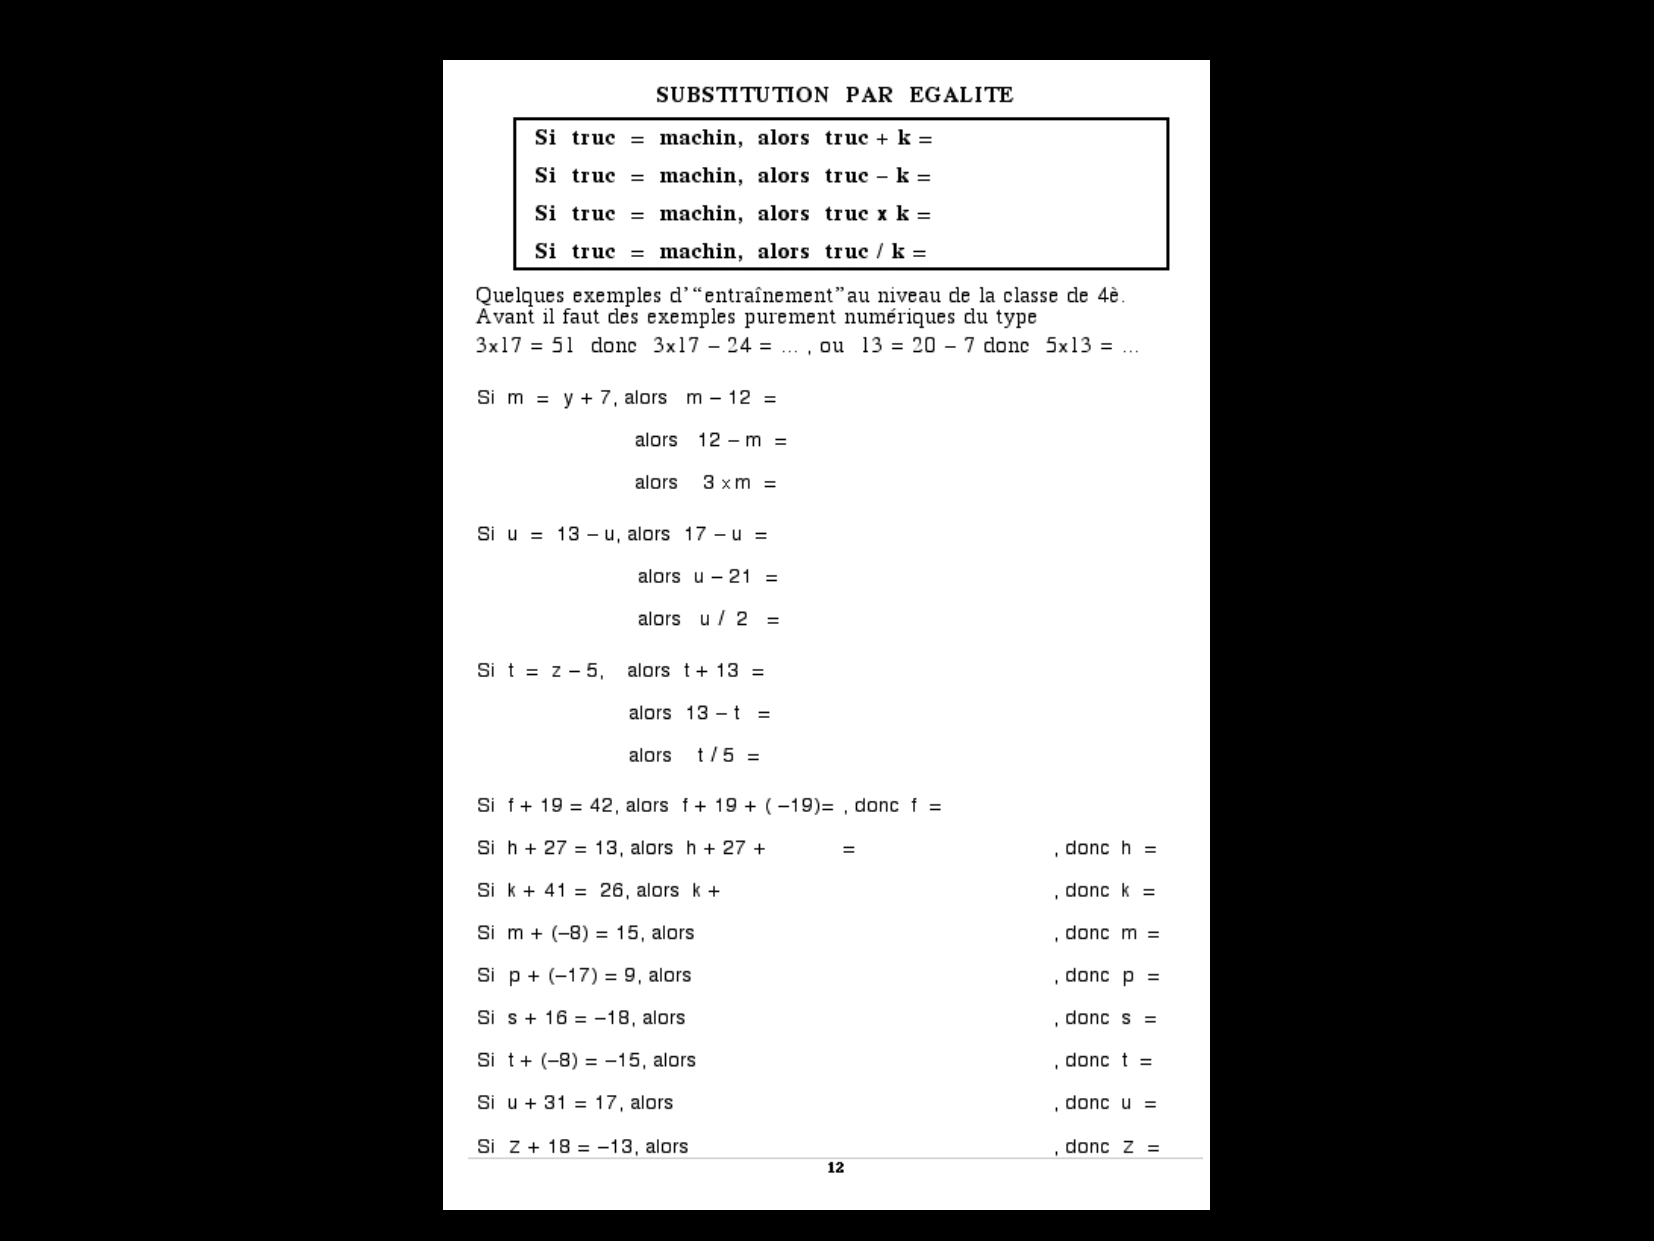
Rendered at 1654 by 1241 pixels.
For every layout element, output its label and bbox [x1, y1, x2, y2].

picture [468, 72, 1203, 1182]
text_box [0, 0, 1654, 1241]
